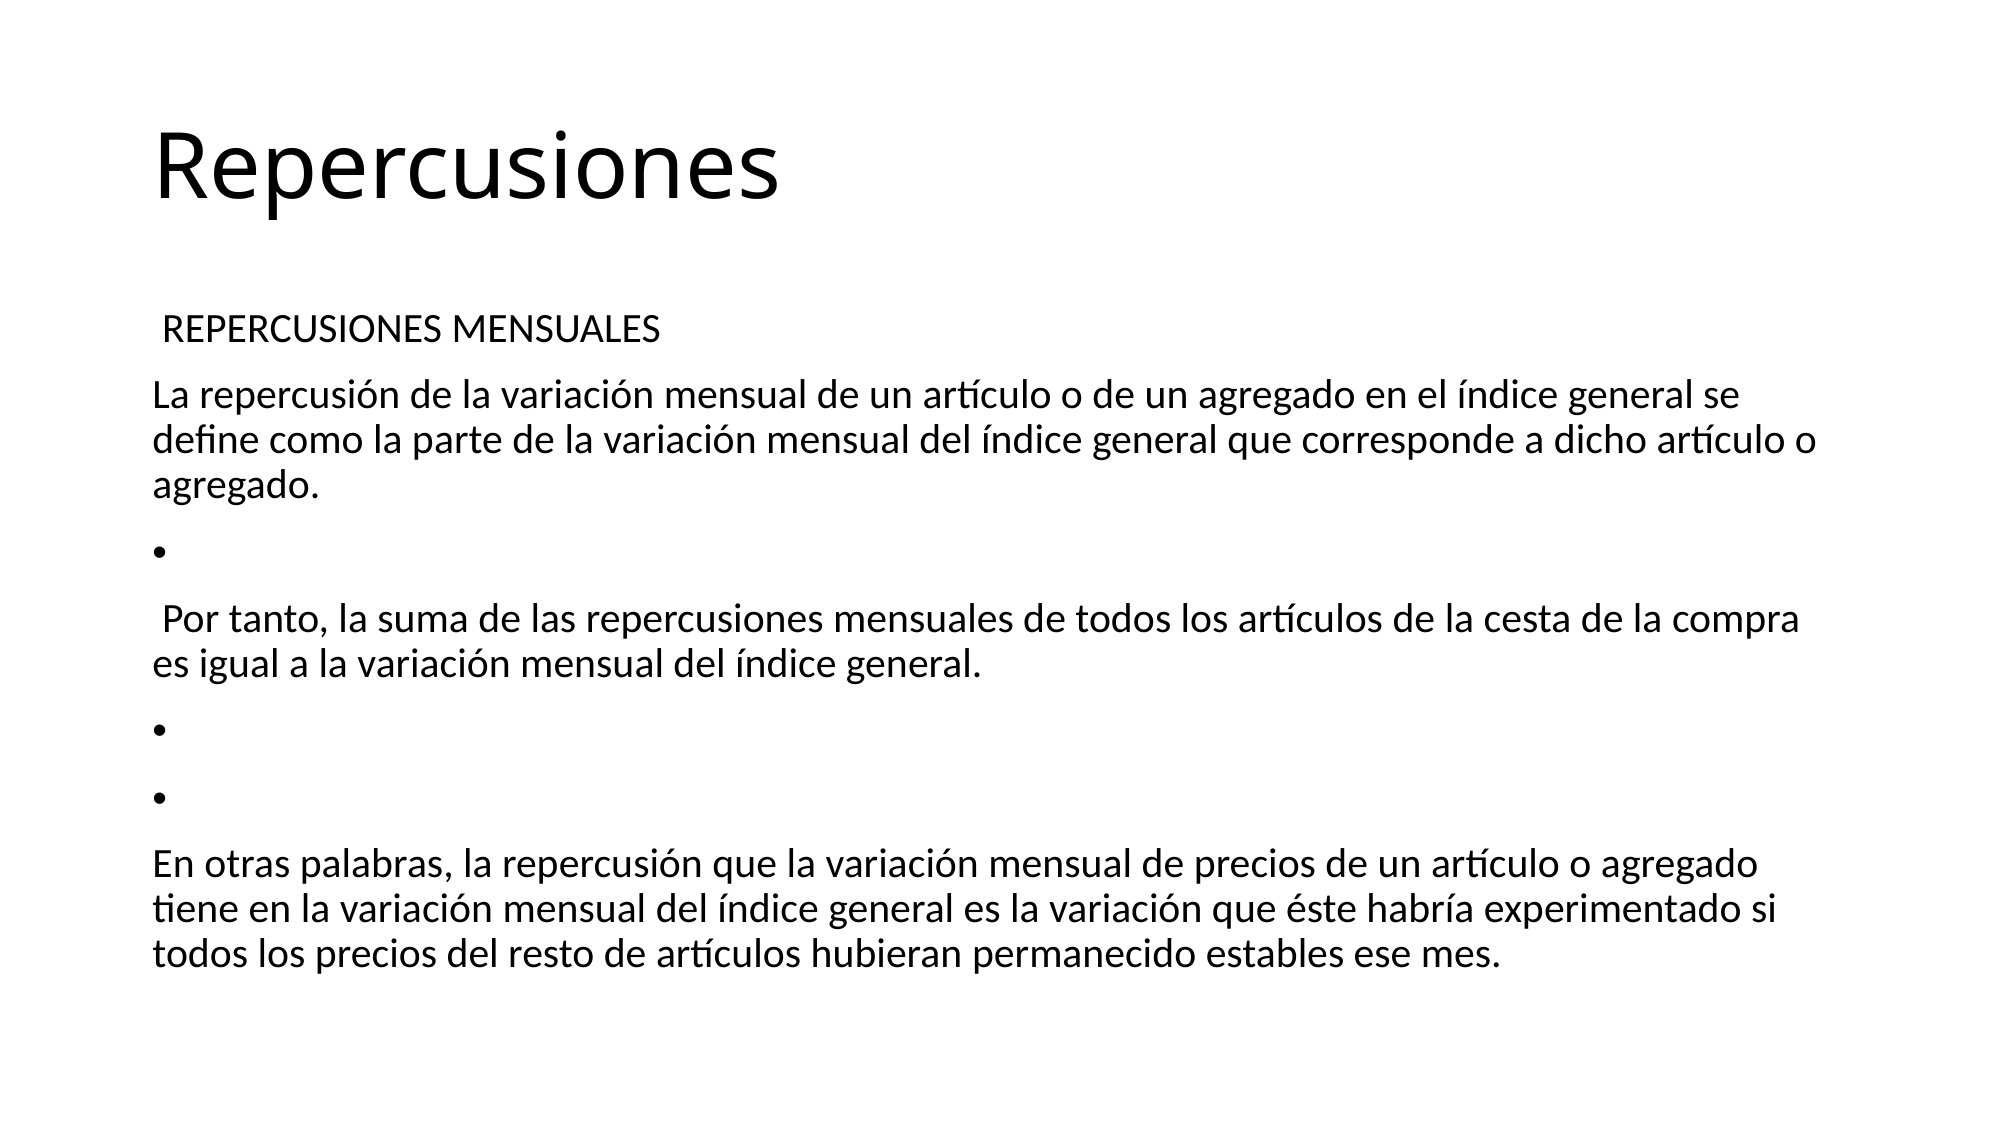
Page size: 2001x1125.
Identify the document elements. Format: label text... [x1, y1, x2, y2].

list REPERCUSIONES MENSUALES La repercusión de la variación mensual de un artículo o de un agregado en el índice general se define como la parte de la variación mensual del índice general que corresponde a dicho artículo o agregado. Por tanto, la suma de las repercusiones mensuales de todos los artículos de la cesta de la compra es igual a la variación mensual del índice general. En otras palabras, la repercusión que la variación mensual de precios de un artículo o agregado tiene en la variación mensual del índice general es la variación que éste habría experimentado si todos los precios del resto de artículos hubieran permanecido estables ese mes. [137, 299, 1863, 1014]
title Repercusiones [137, 59, 1863, 278]
